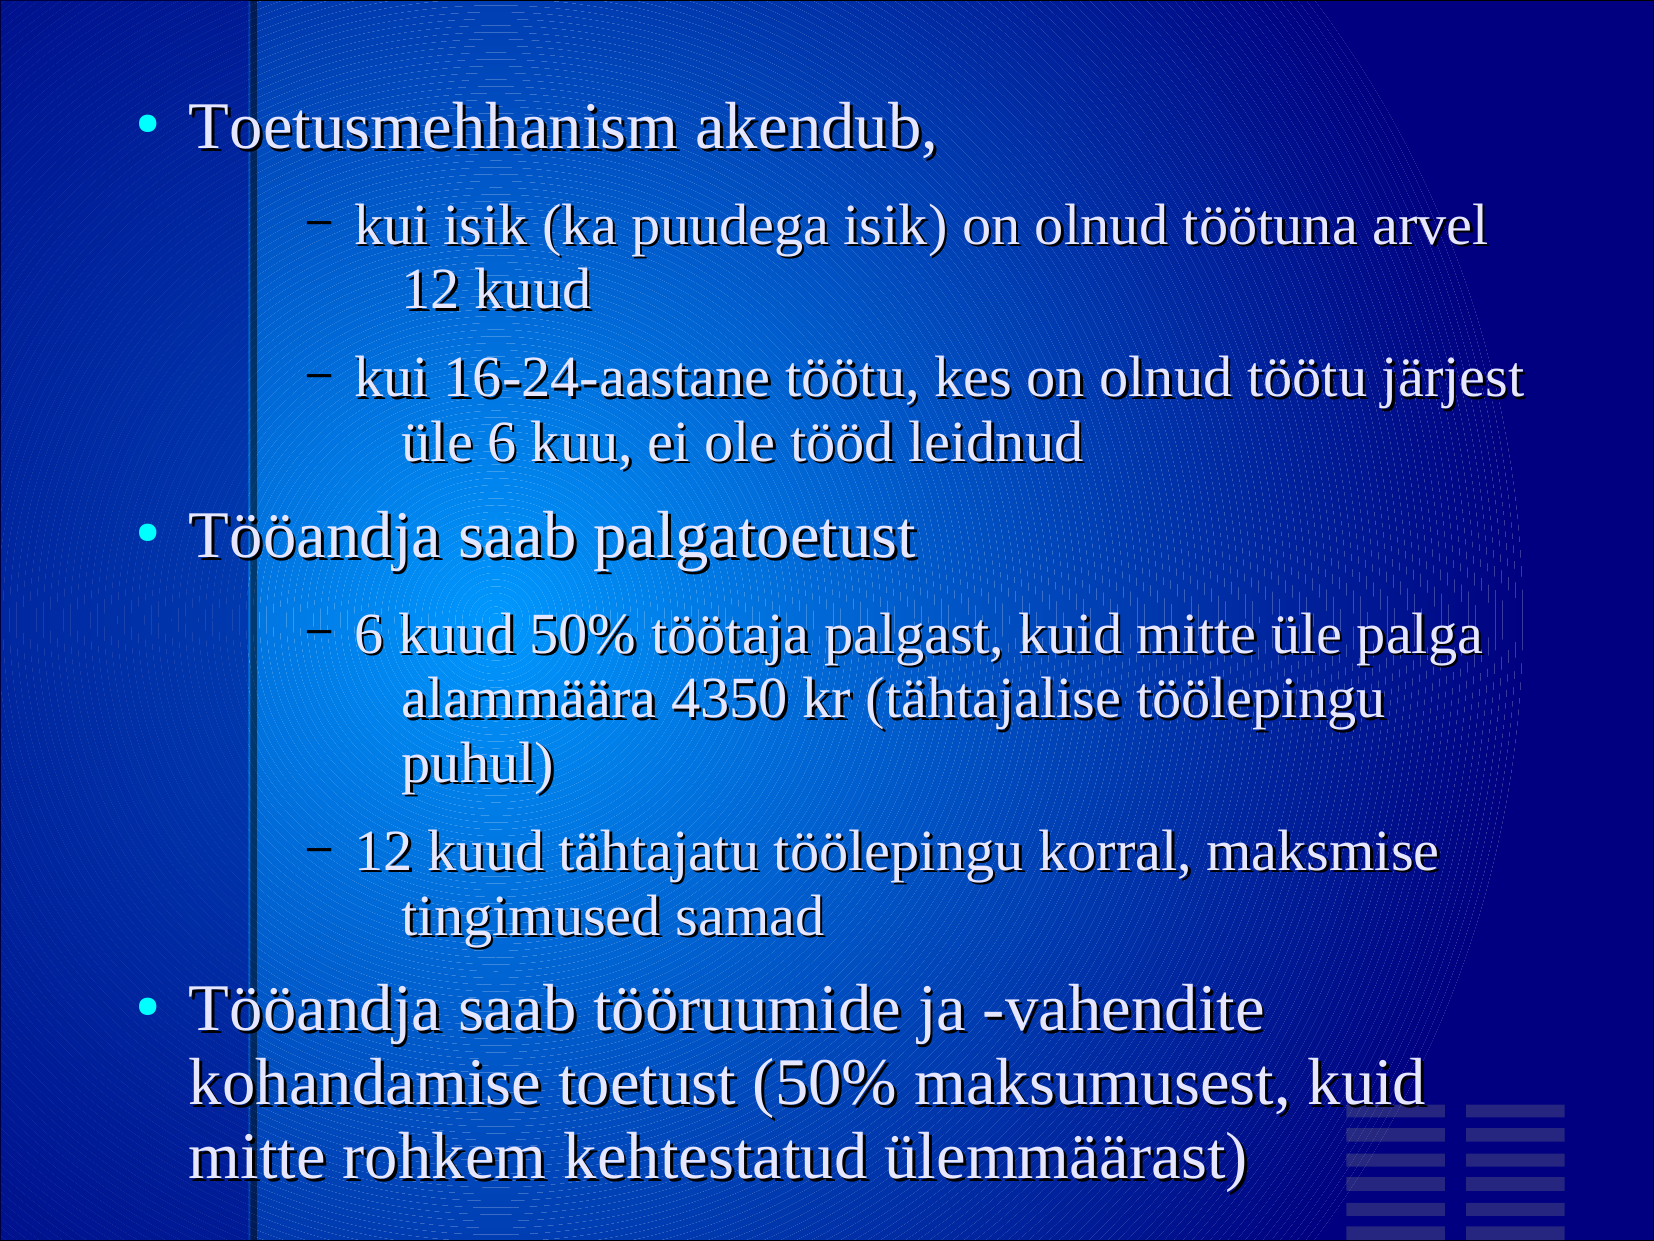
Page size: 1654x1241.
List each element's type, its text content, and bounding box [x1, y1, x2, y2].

list Toetusmehhanism akendub, kui isik (ka puudega isik) on olnud töötuna arvel 12 kuud kui 16-24-aastane töötu, kes on olnud töötu järjest üle 6 kuu, ei ole tööd leidnud Tööandja saab palgatoetust 6 kuud 50% töötaja palgast, kuid mitte üle palga alammäära 4350 kr (tähtajalise töölepingu puhul) 12 kuud tähtajatu töölepingu korral, maksmise tingimused samad Tööandja saab tööruumide ja -vahendite kohandamise toetust (50% maksumusest, kuid mitte rohkem kehtestatud ülemmäärast) [118, 88, 1531, 1241]
